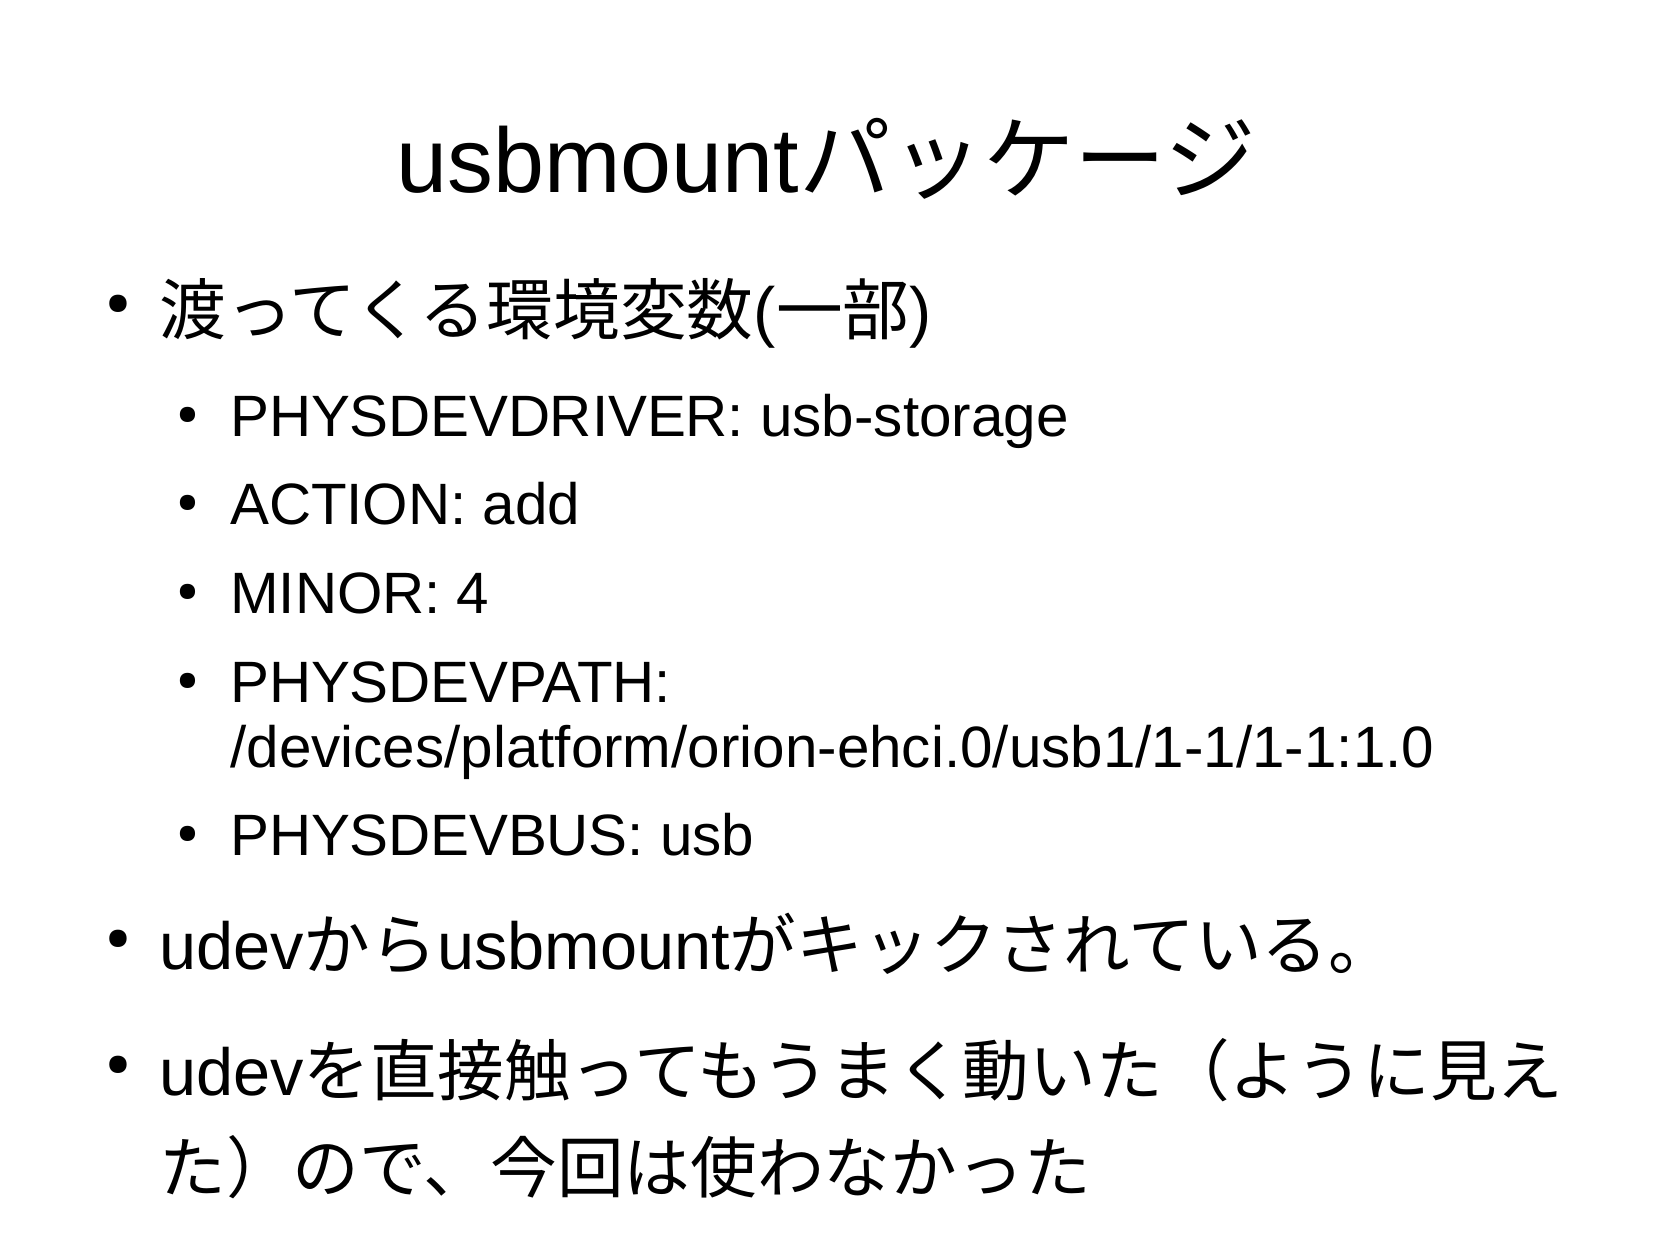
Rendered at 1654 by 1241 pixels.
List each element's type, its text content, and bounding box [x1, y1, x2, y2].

list 渡ってくる環境変数(一部) PHYSDEVDRIVER: usb-storage ACTION: add MINOR: 4 PHYSDEVPATH: /devices/platform/orion-ehci.0/usb1/1-1/1-1:1.0 PHYSDEVBUS: usb udevからusbmountがキックされている。 udevを直接触ってもうまく動いた（ように見えた）ので、今回は使わなかった [88, 257, 1577, 1116]
title usbmountパッケージ [82, 56, 1571, 250]
